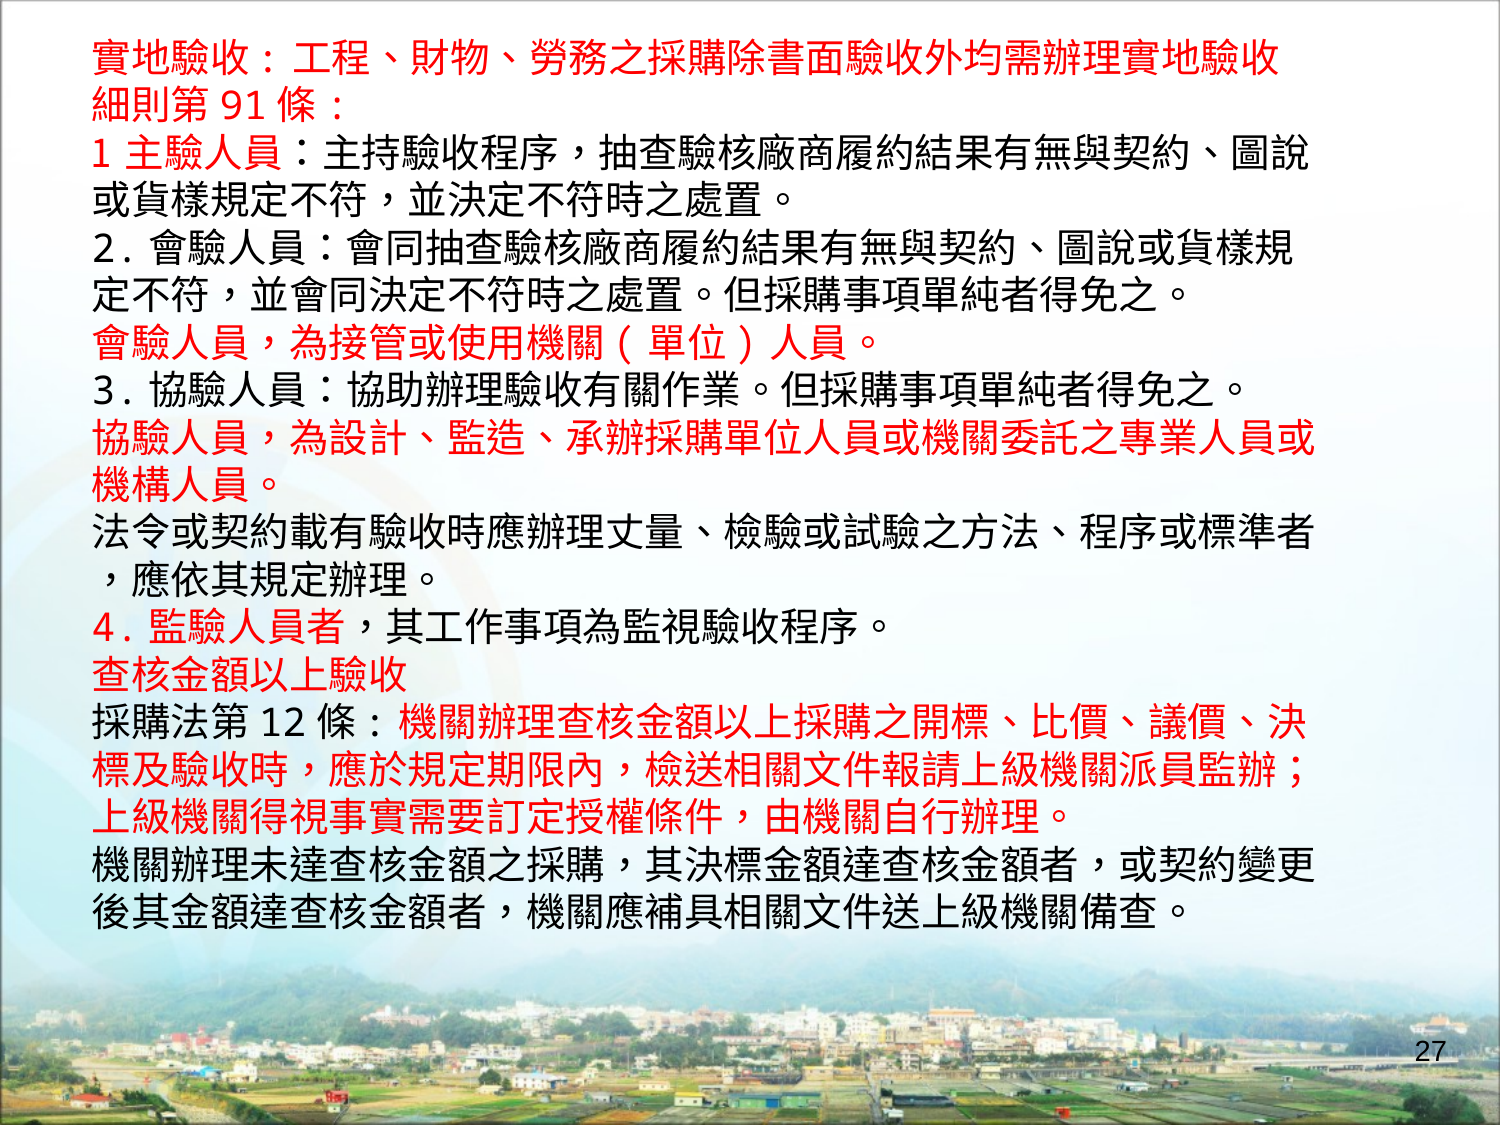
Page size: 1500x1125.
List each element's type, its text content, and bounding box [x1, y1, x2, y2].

text_box <編號> [1111, 1024, 1462, 1103]
text_box 實地驗收:工程、財物、勞務之採購除書面驗收外均需辦理實地驗收 細則第91條: 1主驗人員：主持驗收程序，抽查驗核廠商履約結果有無與契約、圖說或貨樣規定不符，並決定不符時之處置。 2.會驗人員：會同抽查驗核廠商履約結果有無與契約、圖說或貨樣規定不符，並會同決定不符時之處置。但採購事項單純者得免之。 會驗人員，為接管或使用機關(單位)人員。 3.協驗人員：協助辦理驗收有關作業。但採購事項單純者得免之。 協驗人員，為設計、監造、承辦採購單位人員或機關委託之專業人員或機構人員。 法令或契約載有驗收時應辦理丈量、檢驗或試驗之方法、程序或標準者，應依其規定辦理。 4.監驗人員者，其工作事項為監視驗收程序。 查核金額以上驗收 採購法第12條:機關辦理查核金額以上採購之開標、比價、議價、決標及驗收時，應於規定期限內，檢送相關文件報請上級機關派員監辦；上級機關得視事實需要訂定授權條件，由機關自行辦理。 機關辦理未達查核金額之採購，其決標金額達查核金額者，或契約變更後其金額達查核金額者，機關應補具相關文件送上級機關備查。 [76, 24, 1341, 943]
picture [0, 0, 1500, 1125]
